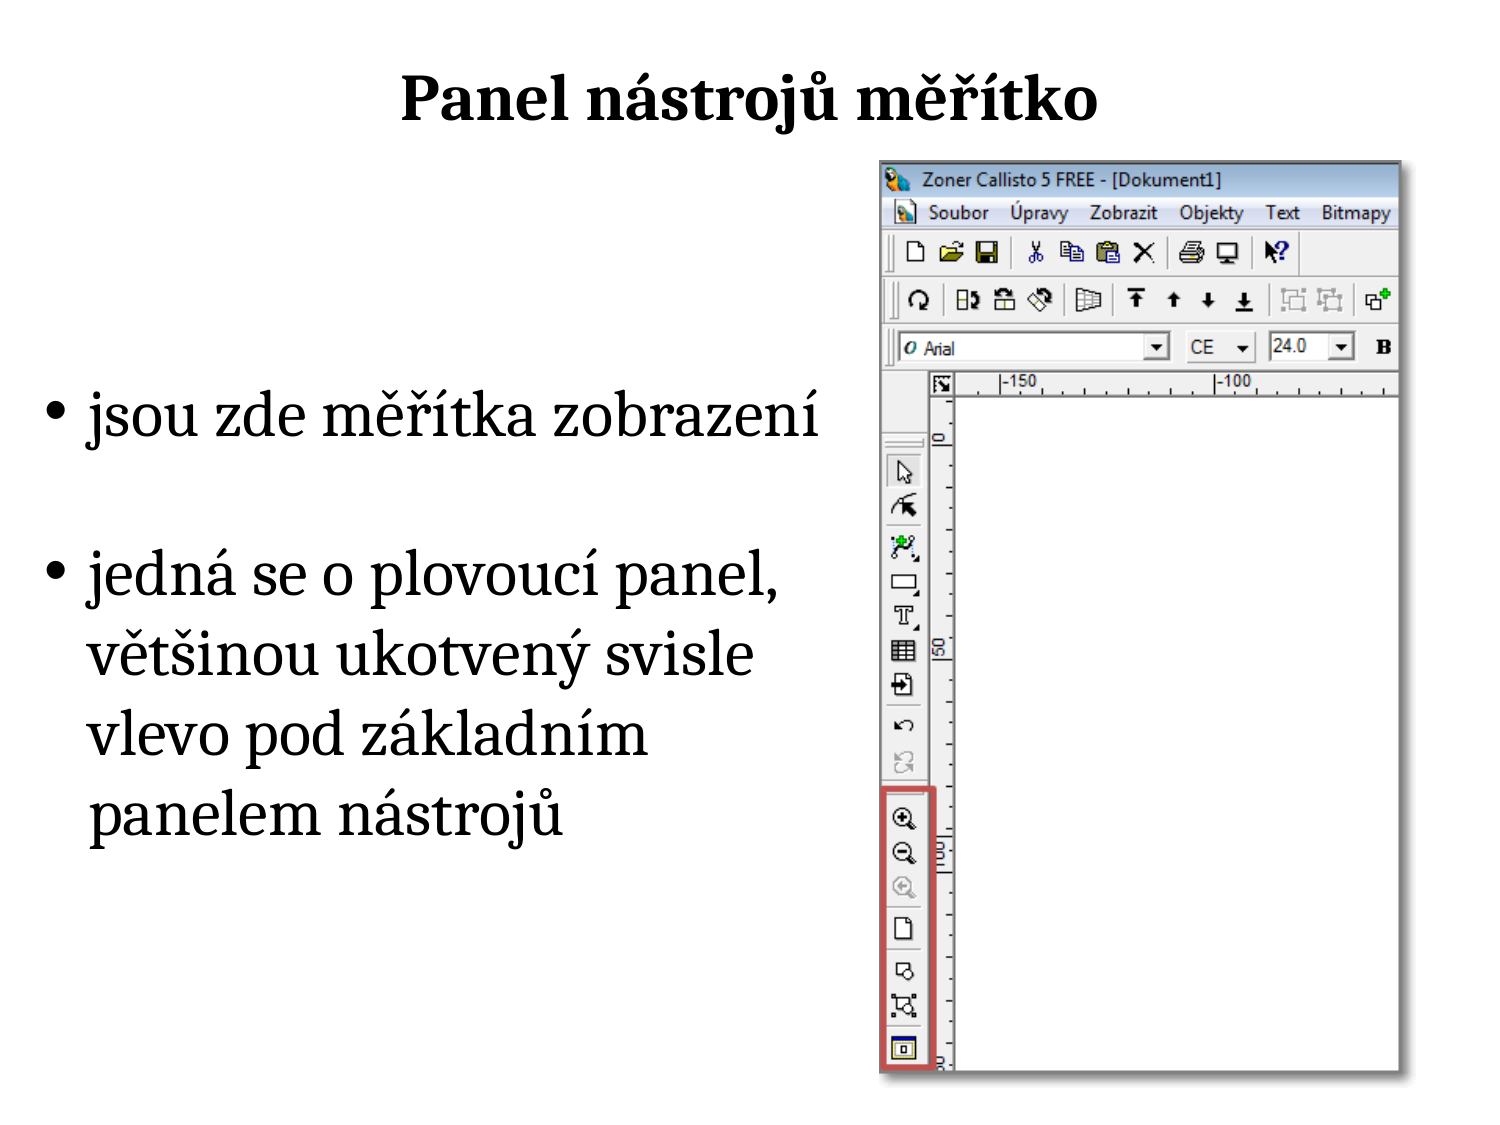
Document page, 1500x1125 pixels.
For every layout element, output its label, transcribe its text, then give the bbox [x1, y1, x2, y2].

text_box jsou zde měřítka zobrazení jedná se o plovoucí panel, většinou ukotvený svisle vlevo pod základním panelem nástrojů [0, 361, 879, 937]
title Panel nástrojů měřítko [0, 0, 1500, 188]
picture [879, 160, 1416, 1088]
